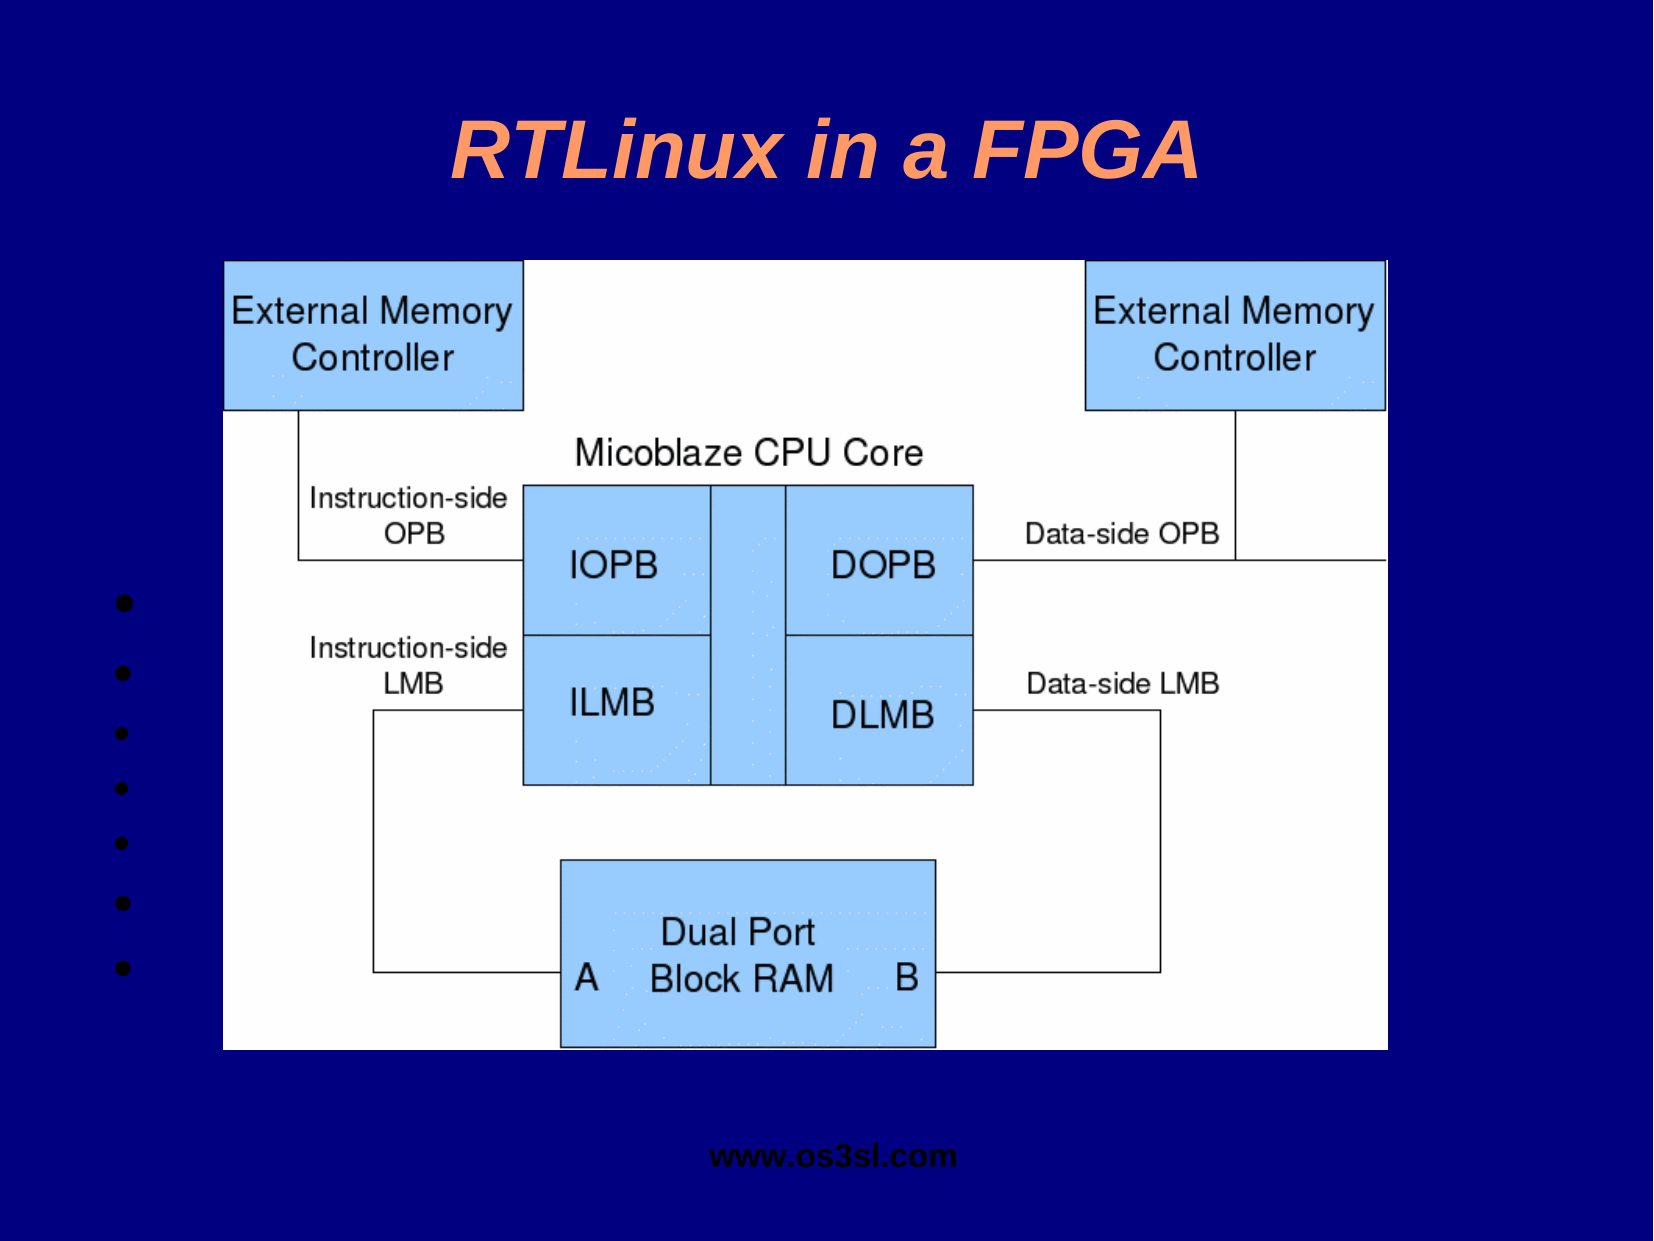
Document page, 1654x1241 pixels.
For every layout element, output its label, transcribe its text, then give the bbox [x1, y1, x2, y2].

title RTLinux in a FPGA [121, 46, 1534, 254]
picture [223, 260, 1388, 1051]
text_box www.os3sl.com [709, 1137, 959, 1199]
subtitle [98, 334, 1538, 1241]
